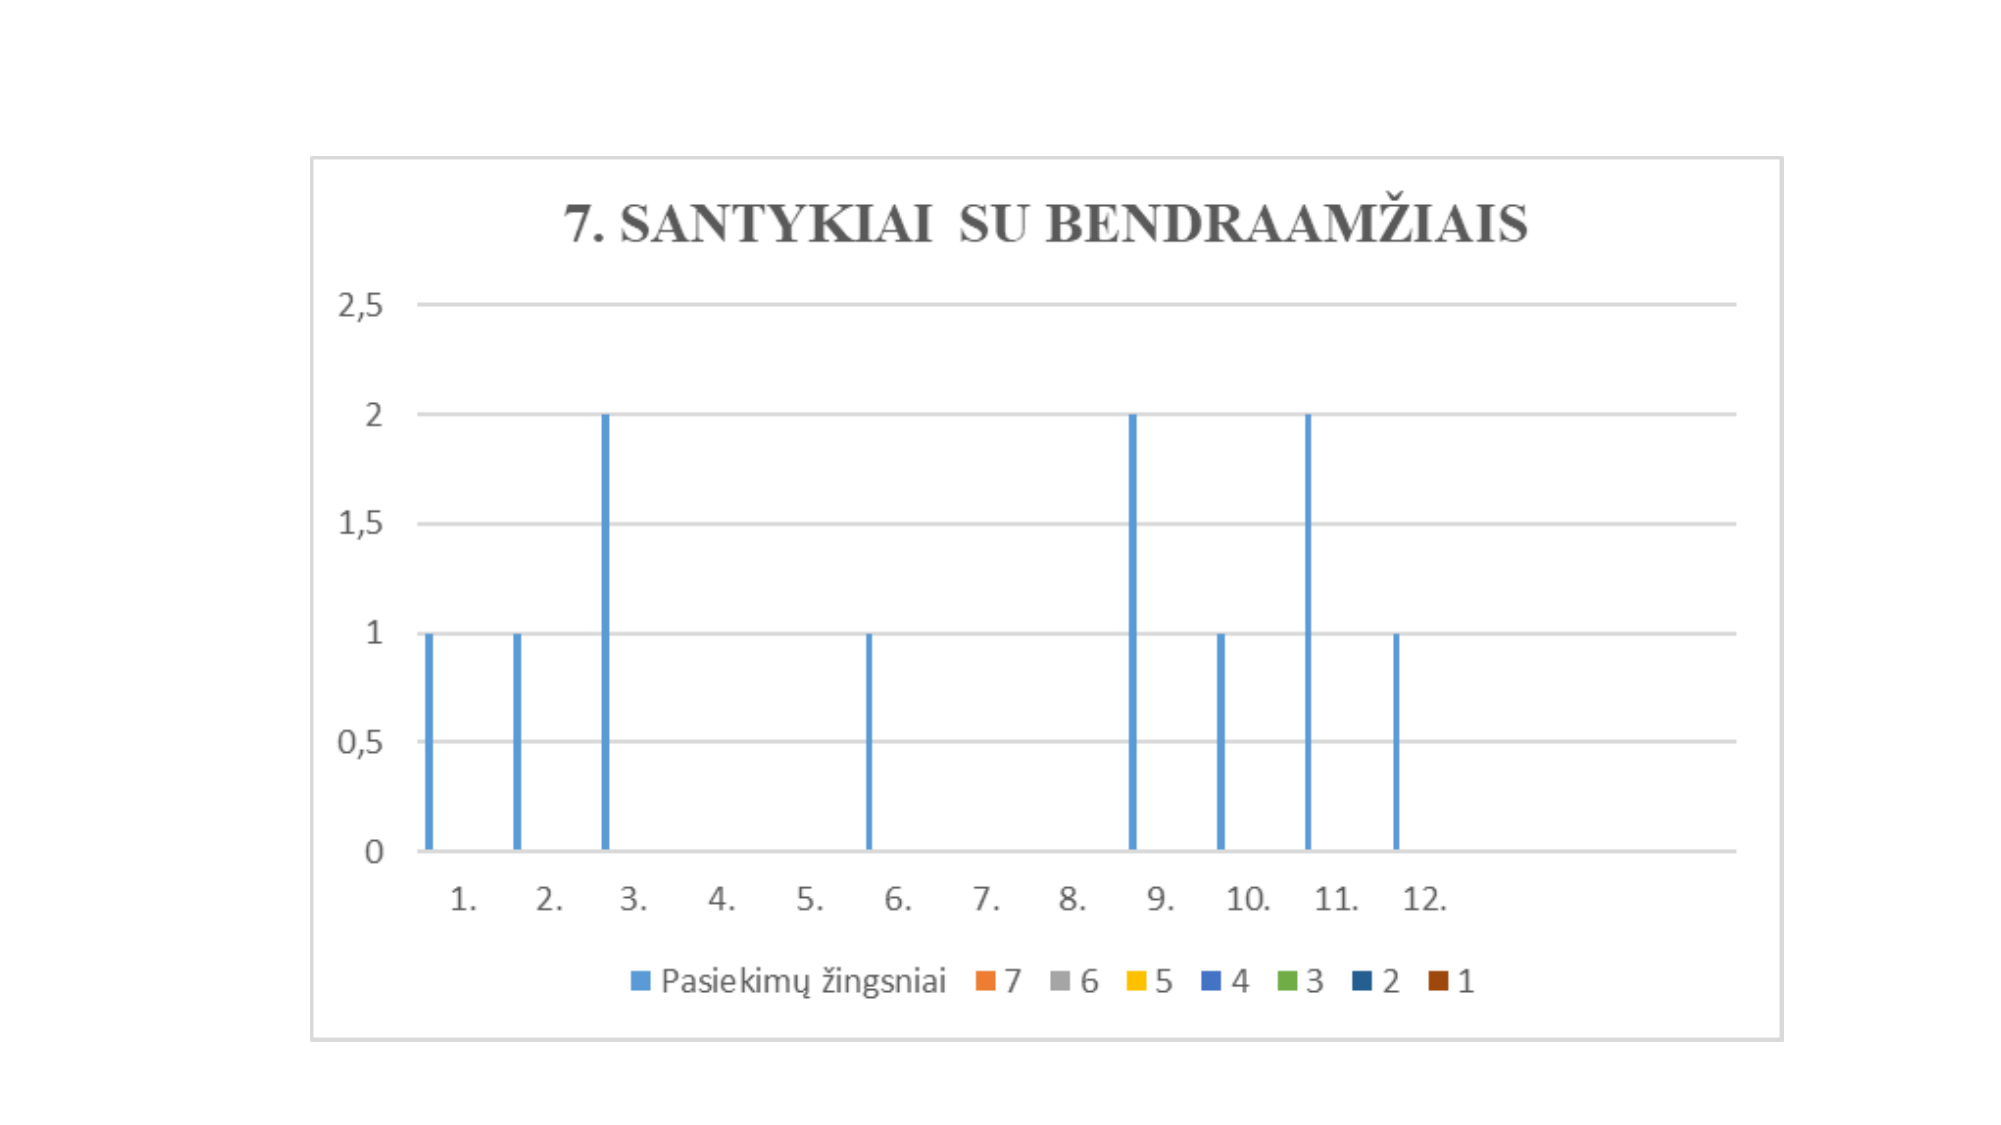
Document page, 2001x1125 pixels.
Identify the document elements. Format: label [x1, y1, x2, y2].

picture [310, 156, 1784, 1042]
